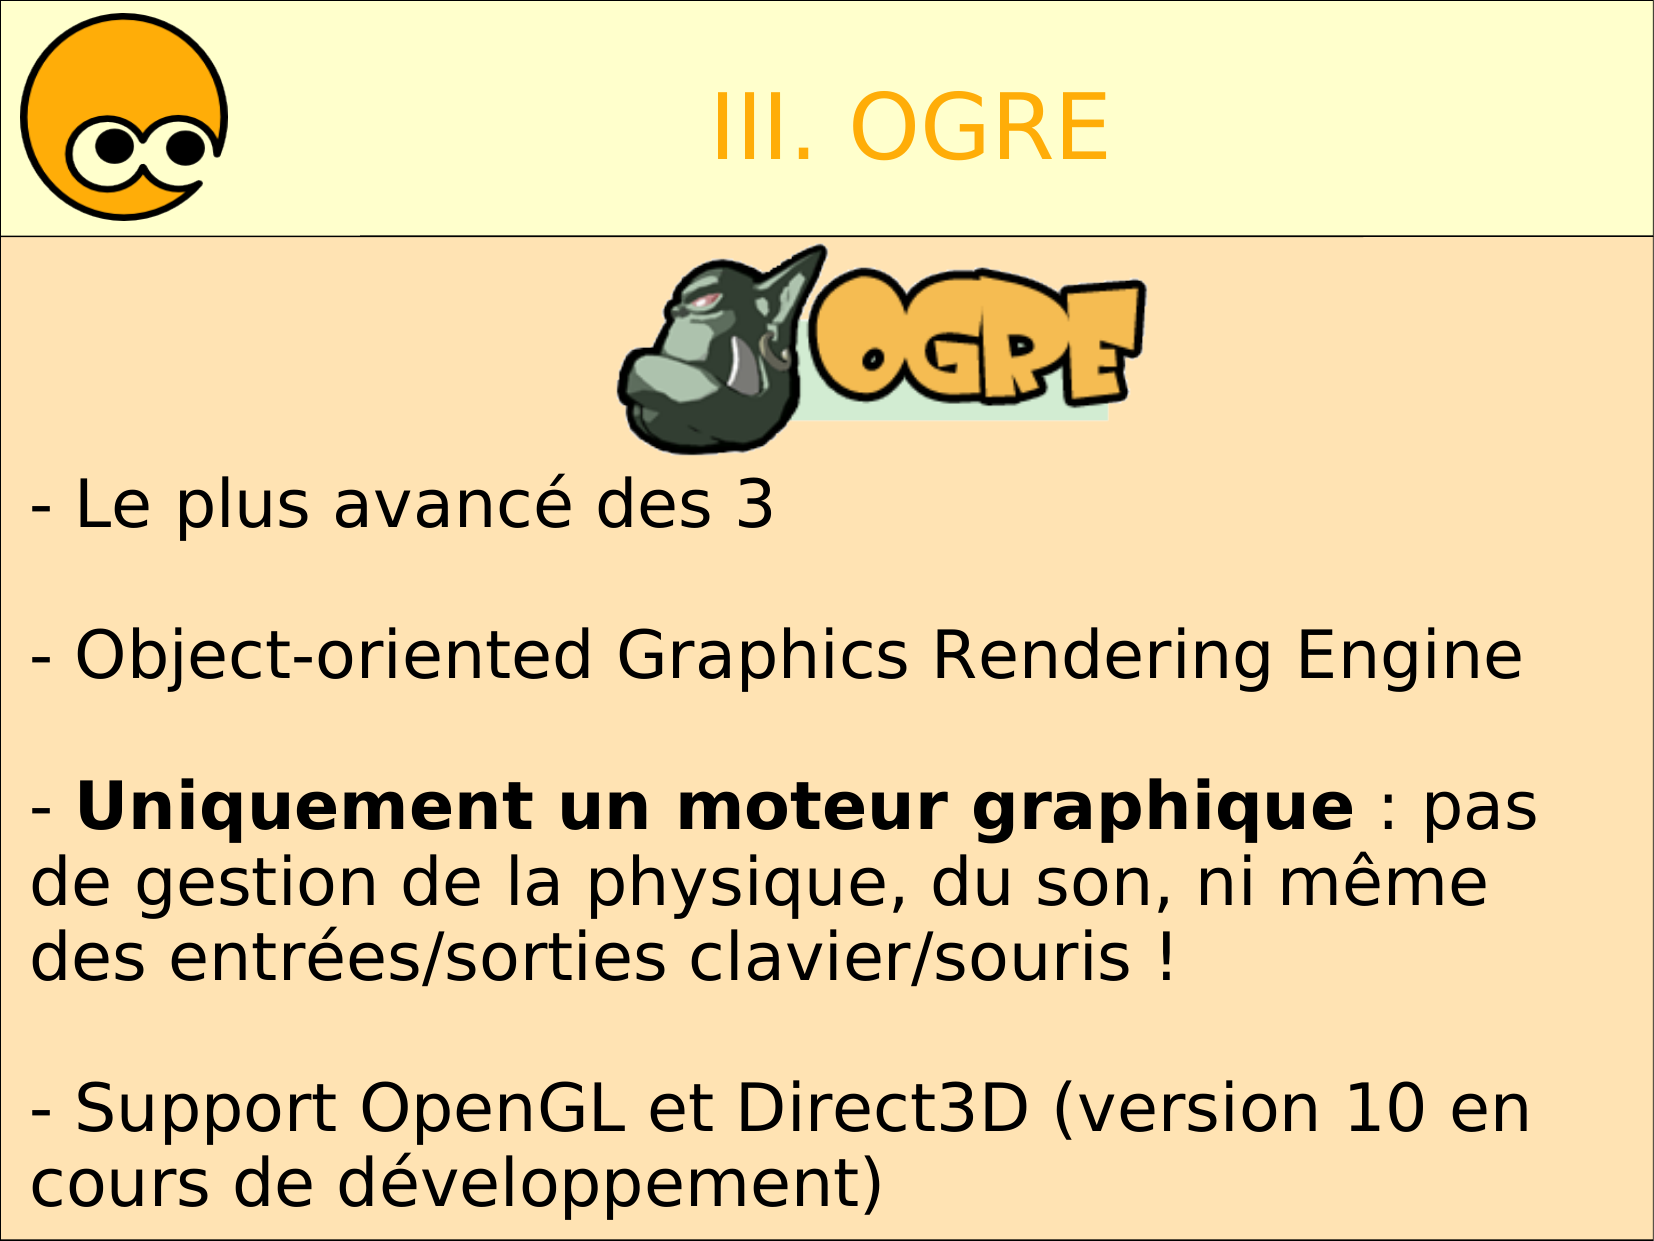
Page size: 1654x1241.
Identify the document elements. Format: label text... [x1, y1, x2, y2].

title III. OGRE [252, 28, 1571, 228]
picture [613, 242, 1152, 458]
subtitle - Le plus avancé des 3 - Object-oriented Graphics Rendering Engine - Uniquement un moteur graphique : pas de gestion de la physique, du son, ni même des entrées/sorties clavier/souris ! - Support OpenGL et Direct3D (version 10 en cours de développement) [29, 442, 1625, 1241]
picture [20, 13, 228, 221]
